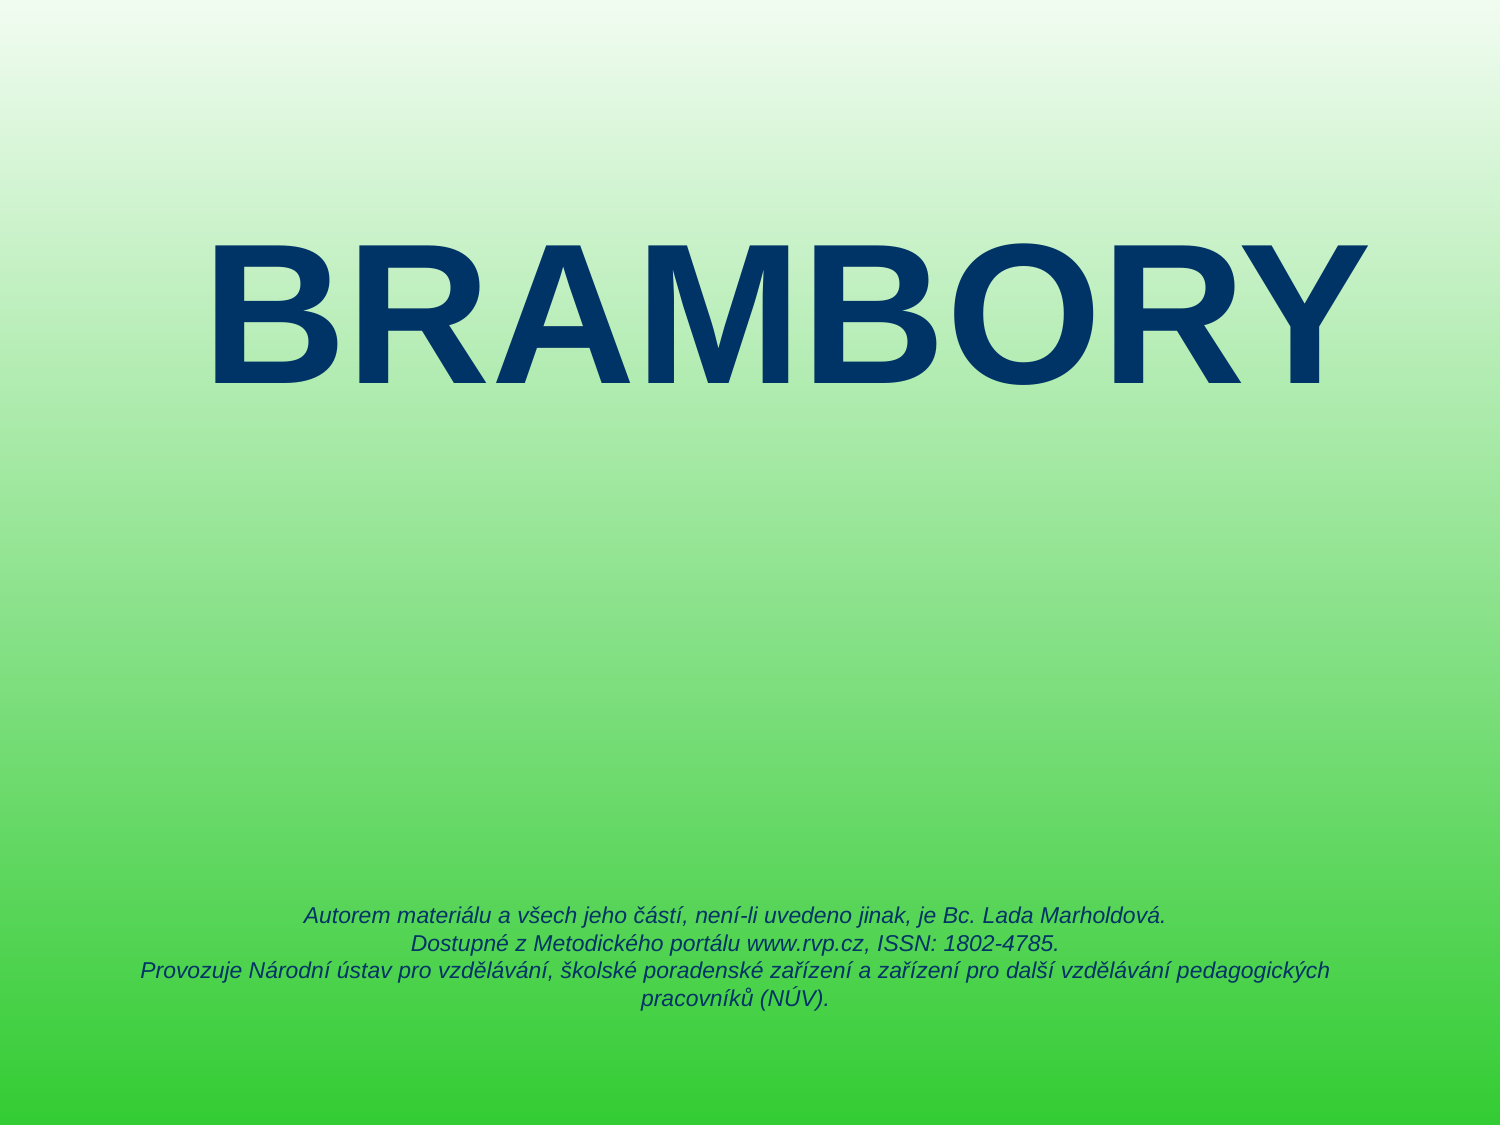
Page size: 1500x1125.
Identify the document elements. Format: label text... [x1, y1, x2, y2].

text_box Autorem materiálu a všech jeho částí, není-li uvedeno jinak, je Bc. Lada Marholdová. Dostupné z Metodického portálu www.rvp.cz, ISSN: 1802-4785. Provozuje Národní ústav pro vzdělávání, školské poradenské zařízení a zařízení pro další vzdělávání pedagogických pracovníků (NÚV). [74, 893, 1398, 1061]
title BRAMBORY [158, 203, 1417, 435]
